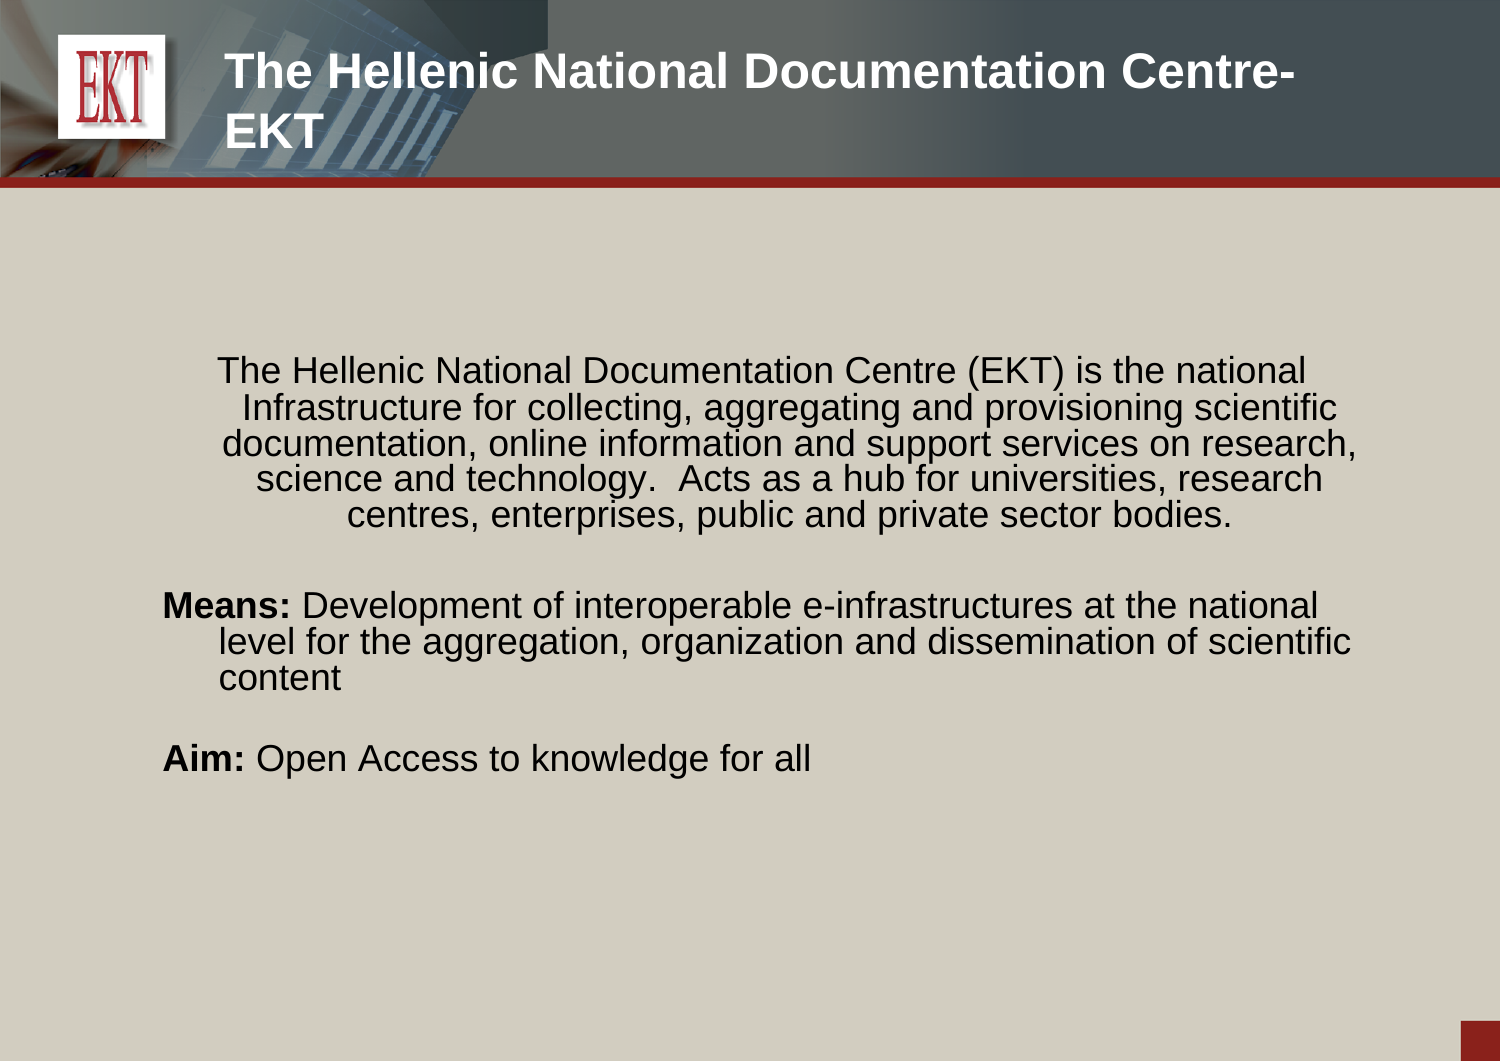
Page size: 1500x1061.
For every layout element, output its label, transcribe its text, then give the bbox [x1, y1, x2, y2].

title The Hellenic National Documentation Centre-EKT [209, 31, 1329, 167]
list The Hellenic National Documentation Centre (EKT) is the national Infrastructure for collecting, aggregating and provisioning scientific documentation, online information and support services on research, science and technology. Acts as a hub for universities, research centres, enterprises, public and private sector bodies. Means: Development of interoperable e-infrastructures at the national level for the aggregation, organization and dissemination of scientific content Aim: Open Access to knowledge for all [147, 187, 1376, 933]
picture [0, 0, 1500, 1061]
